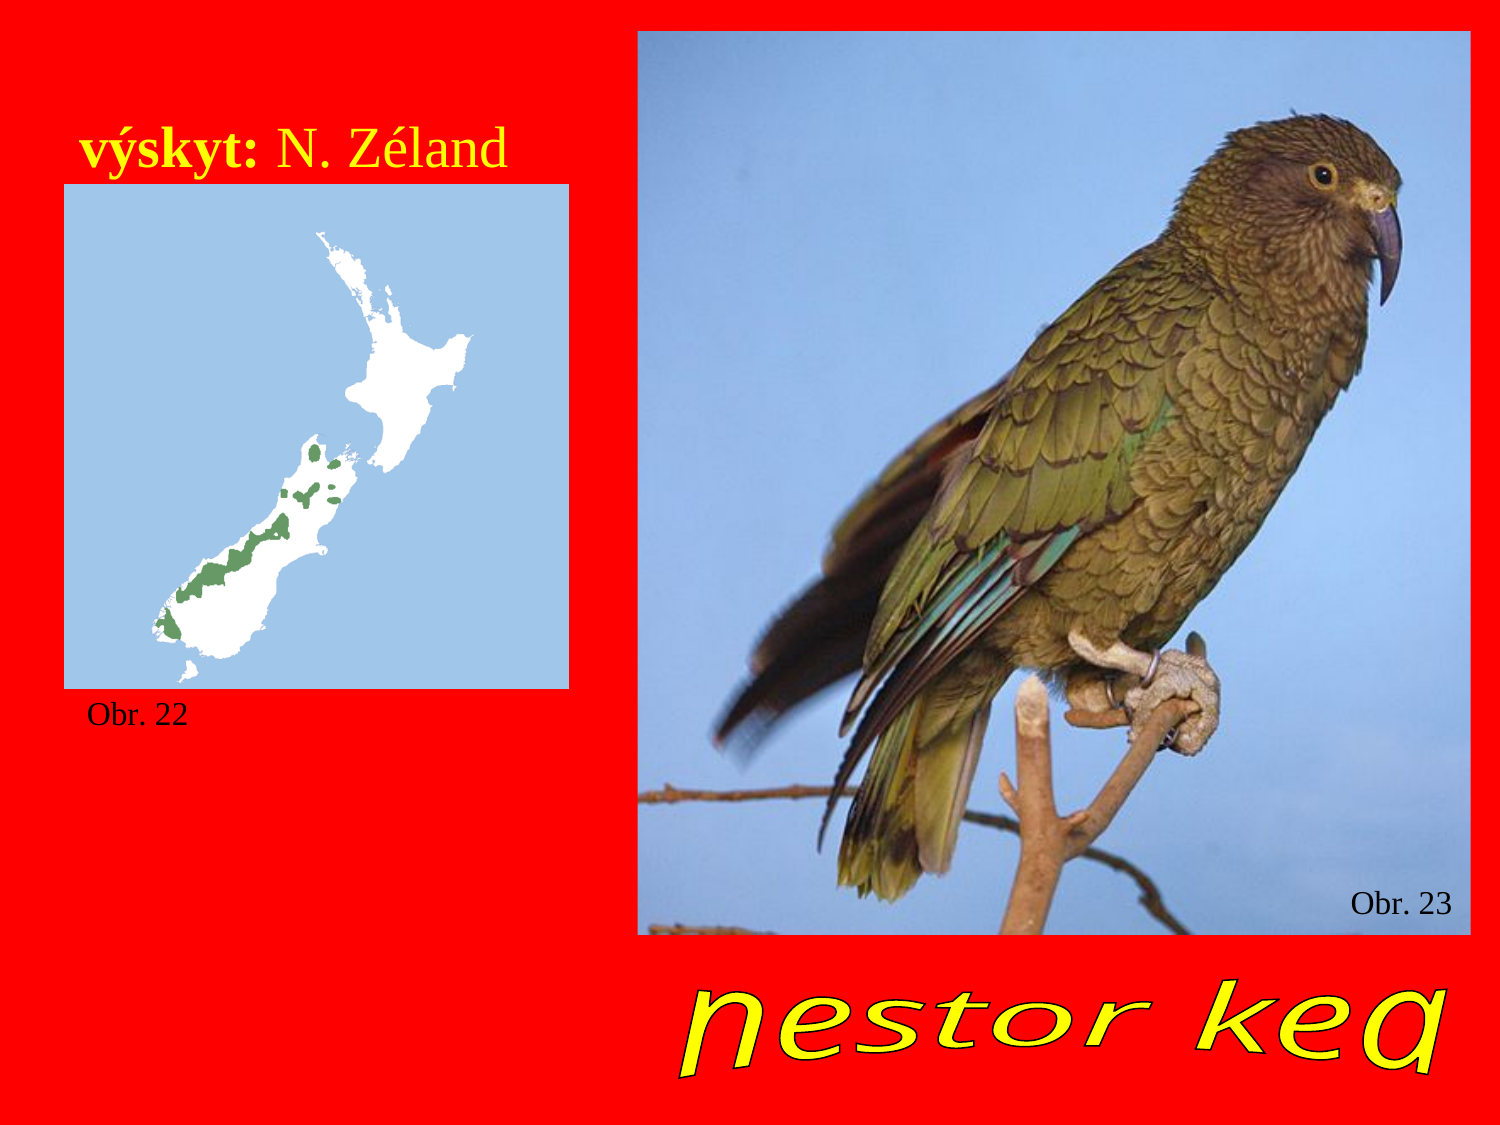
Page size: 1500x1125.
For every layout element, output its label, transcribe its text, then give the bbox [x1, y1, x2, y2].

text_box nestor kea [935, 992, 990, 1049]
text_box nestor kea [992, 1002, 1072, 1047]
text_box Obr. 22 [53, 680, 207, 742]
text_box nestor kea [1363, 989, 1447, 1075]
text_box nestor kea [779, 997, 851, 1060]
text_box nestor kea [1279, 995, 1351, 1060]
picture [637, 31, 1471, 935]
text_box nestor kea [1084, 1001, 1153, 1046]
text_box Obr. 23 [1316, 869, 1471, 930]
text_box výskyt: N. Zéland [64, 101, 573, 188]
text_box nestor kea [679, 990, 763, 1078]
text_box nestor kea [1195, 979, 1280, 1054]
picture [64, 188, 569, 689]
text_box nestor kea [856, 999, 926, 1053]
